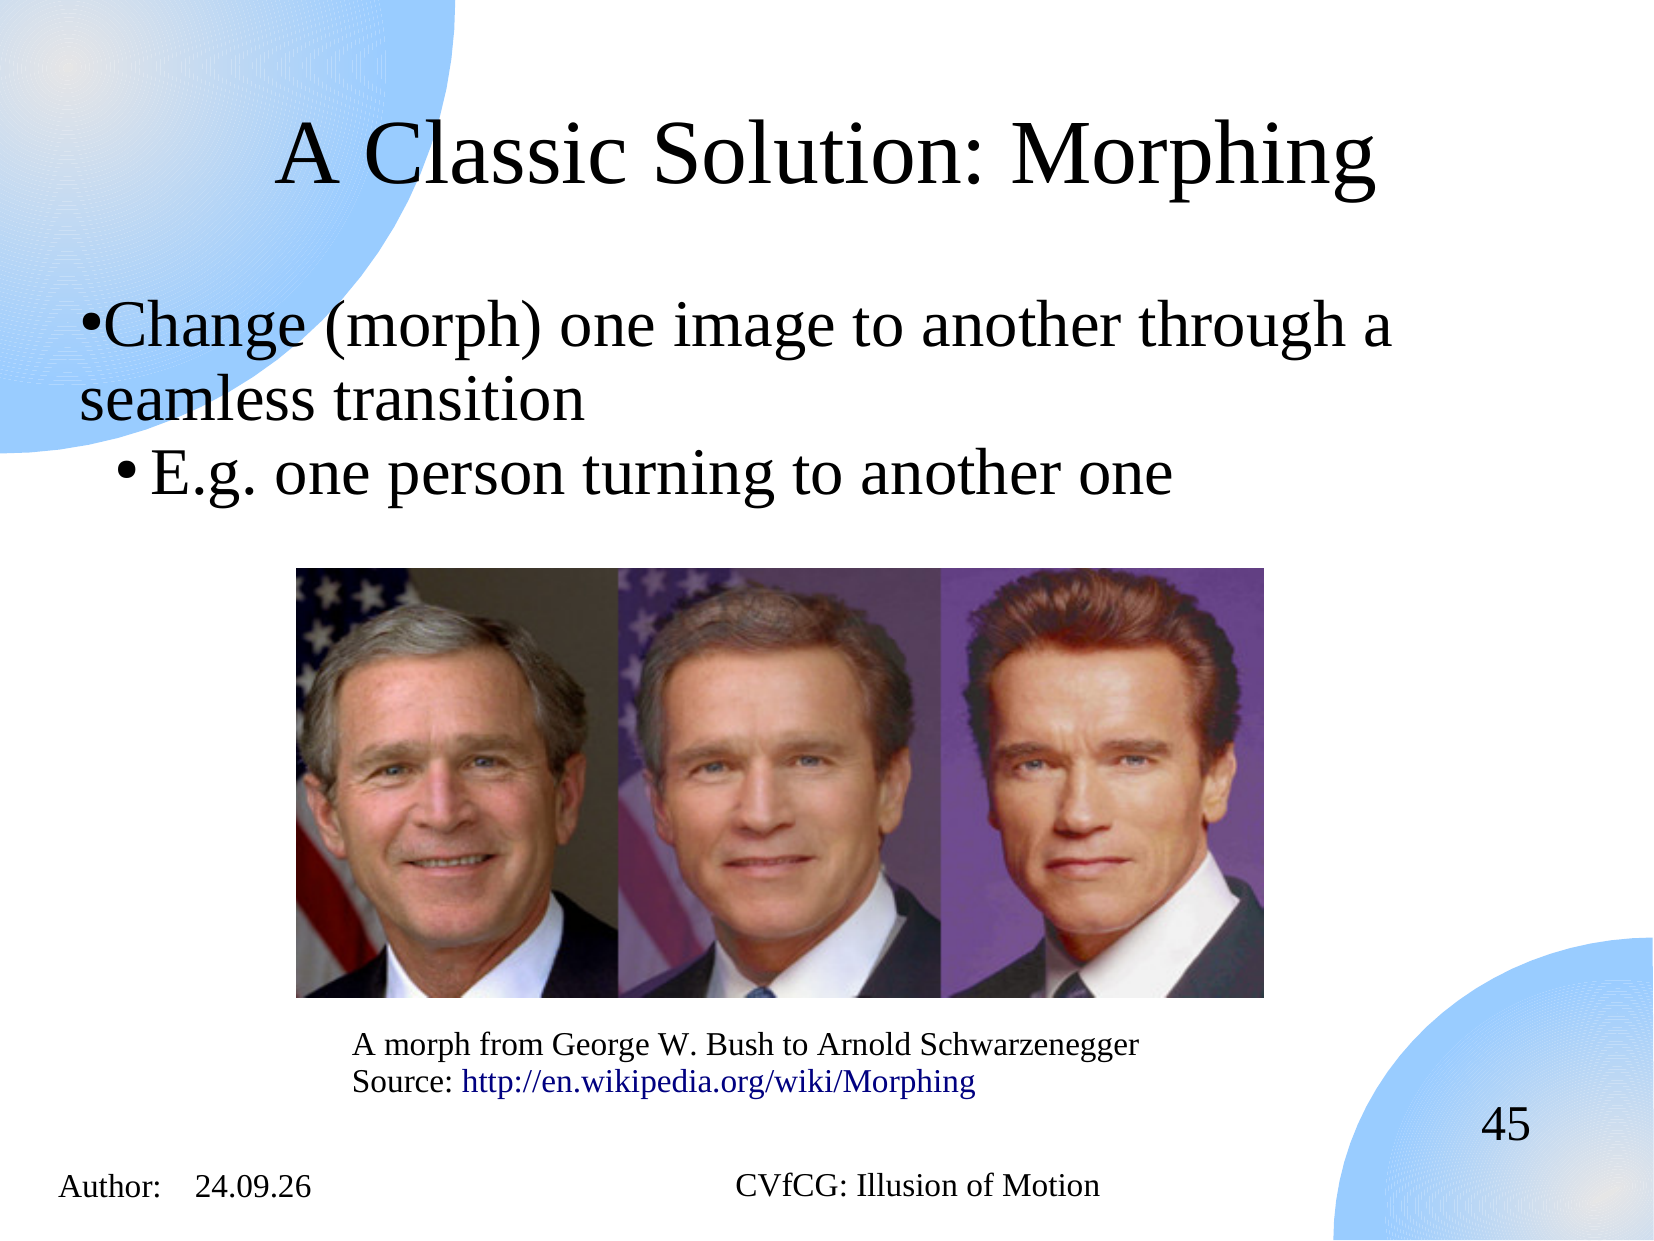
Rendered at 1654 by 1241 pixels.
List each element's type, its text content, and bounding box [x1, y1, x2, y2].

text_box A morph from George W. Bush to Arnold Schwarzenegger Source: http://en.wikipedia.org/wiki/Morphing [351, 1025, 1272, 1100]
subtitle Change (morph) one image to another through a seamless transition E.g. one person turning to another one [79, 229, 1568, 566]
title A Classic Solution: Morphing [82, 49, 1571, 257]
picture [296, 568, 1264, 998]
text_box CVfCG: Illusion of Motion [735, 1166, 1346, 1204]
text_box <number> [1401, 1095, 1611, 1152]
